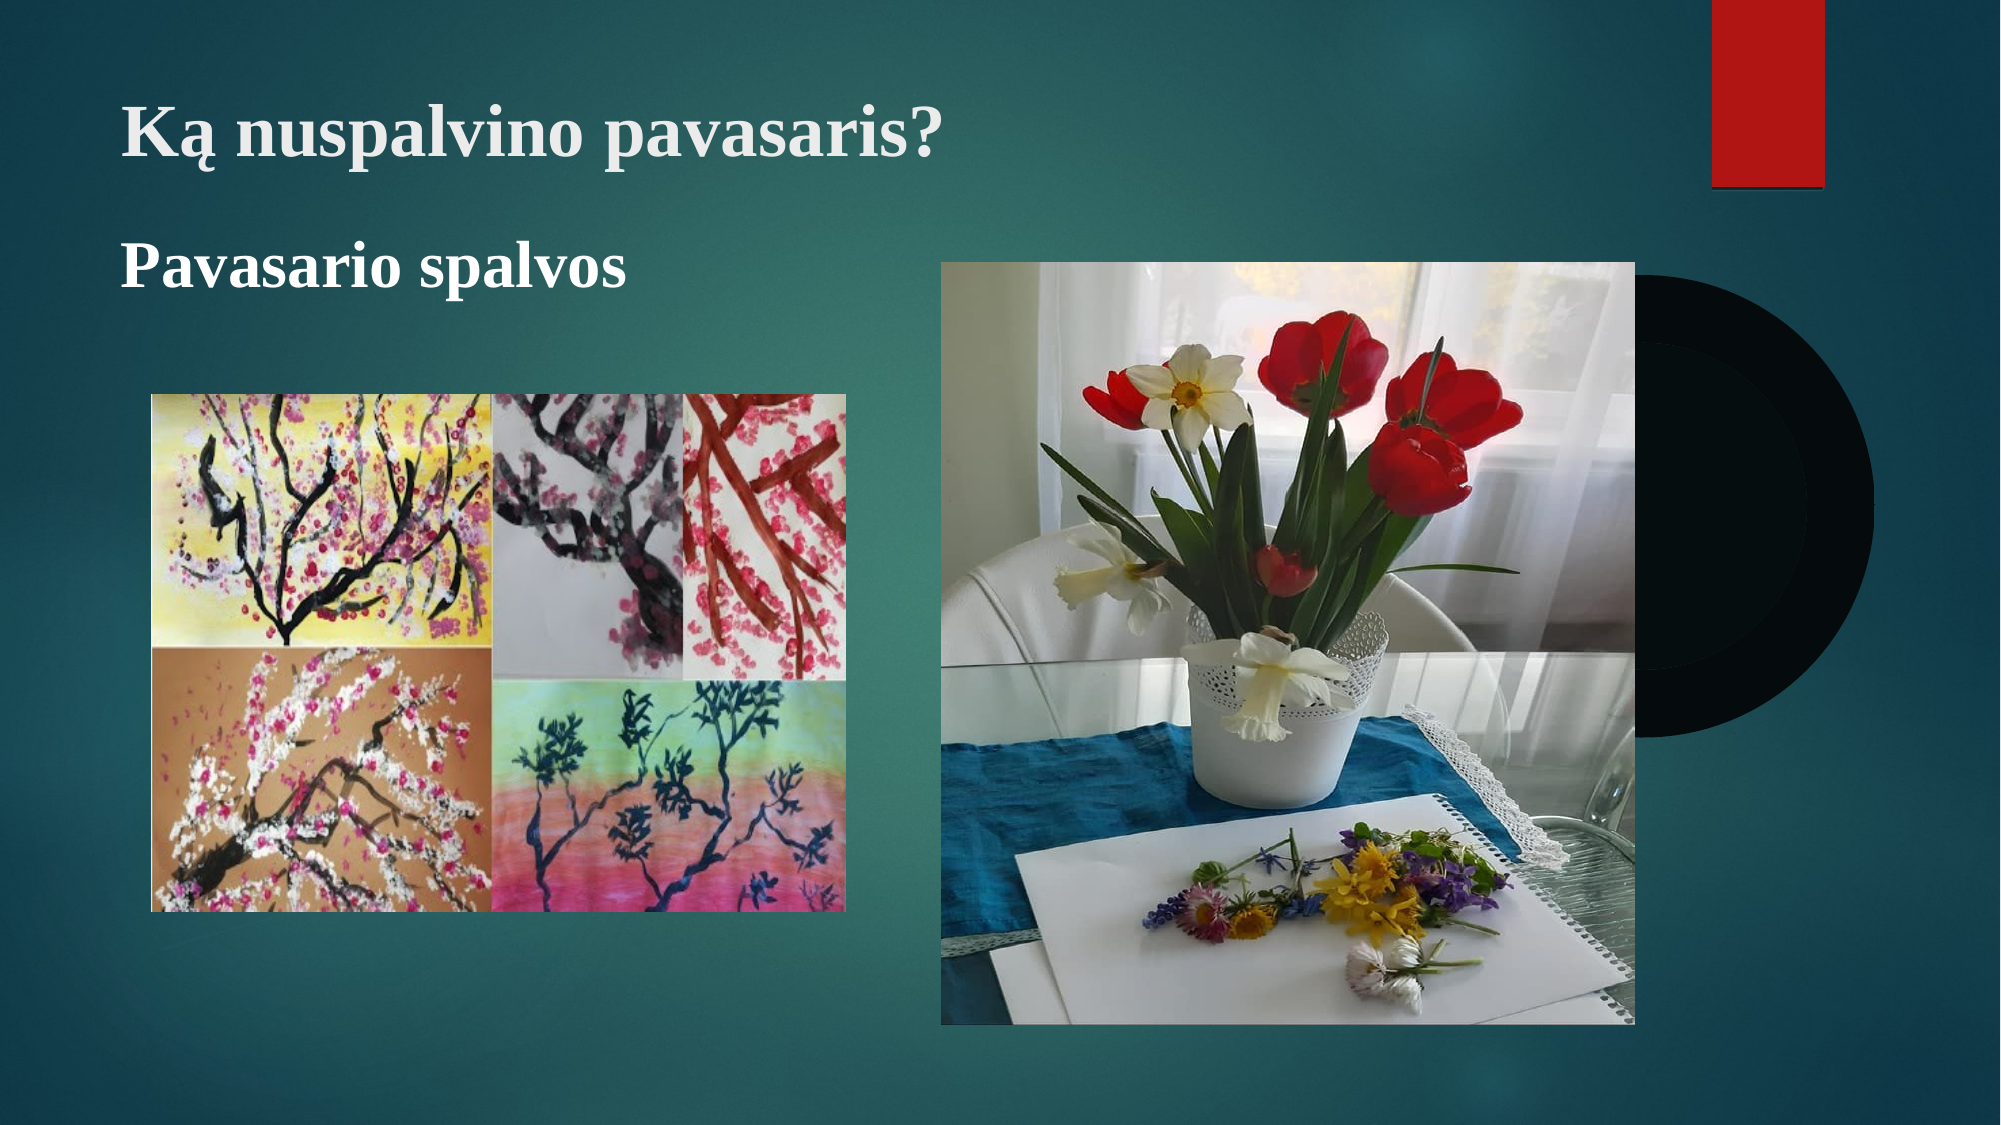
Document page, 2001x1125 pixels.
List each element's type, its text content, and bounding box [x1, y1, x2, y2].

title Ką nuspalvino pavasaris? [106, 74, 1649, 213]
picture [941, 262, 1635, 1025]
picture [151, 395, 846, 912]
list Pavasario spalvos [105, 213, 1712, 1025]
